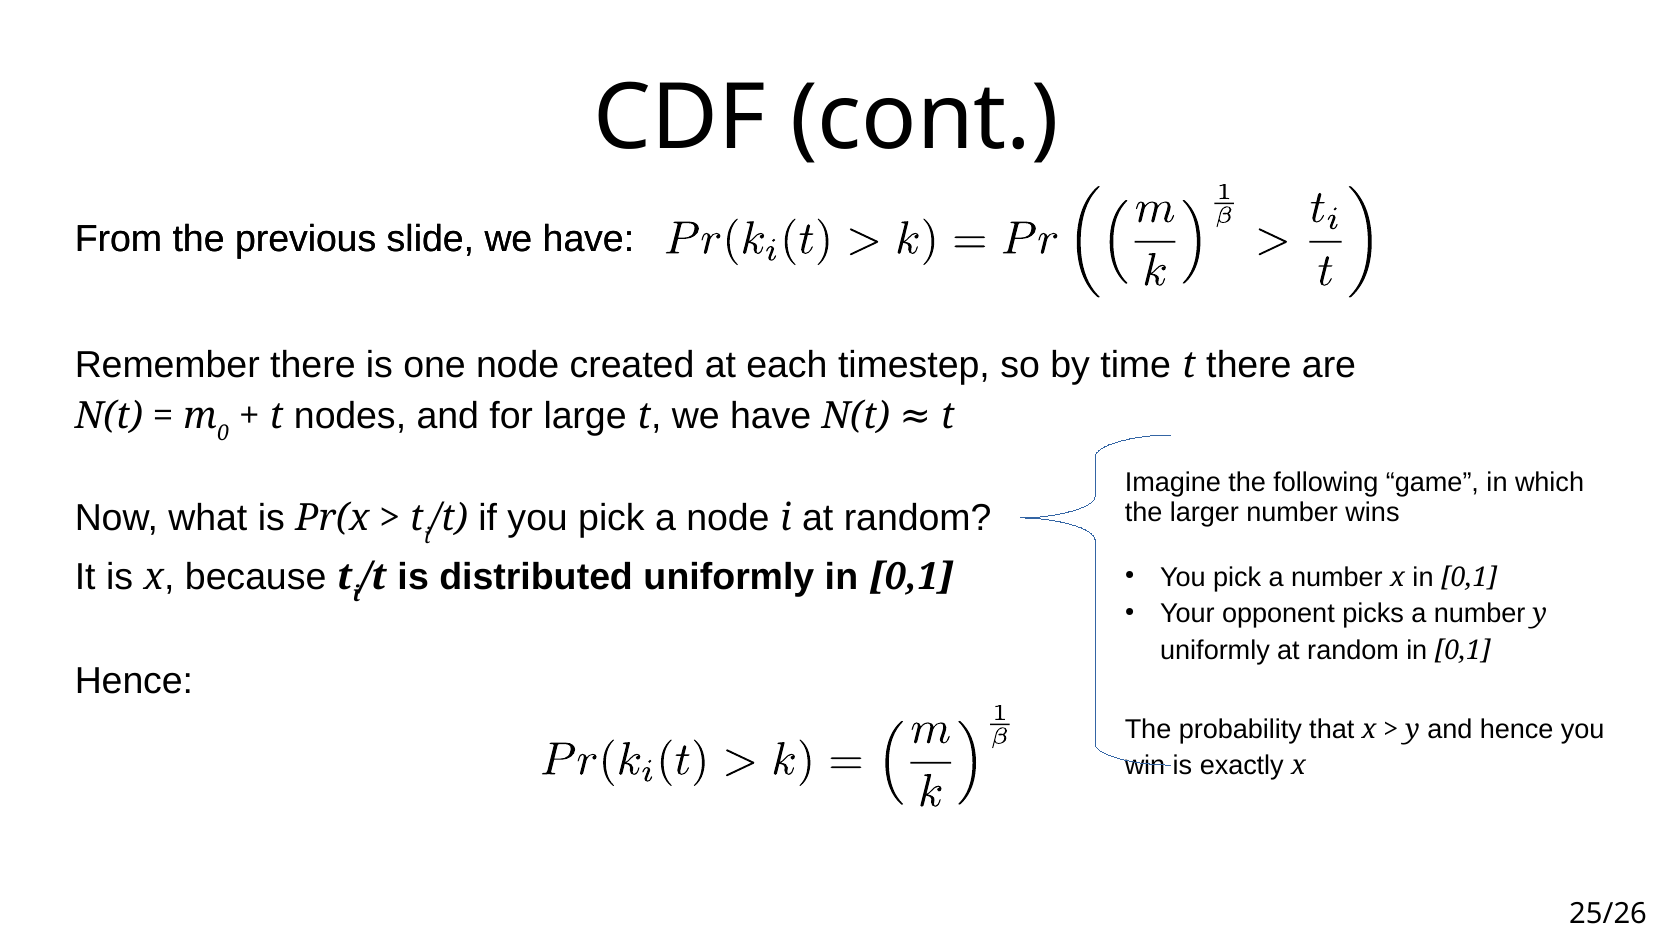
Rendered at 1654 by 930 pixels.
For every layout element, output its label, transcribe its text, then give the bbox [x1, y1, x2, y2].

text_box Imagine the following “game”, in which the larger number wins You pick a number x in [0,1] Your opponent picks a number y uniformly at random in [0,1] The probability that x > y and hence you win is exactly x [1110, 459, 1636, 763]
picture [663, 184, 1382, 298]
title CDF (cont.) [82, 1, 1571, 225]
picture [540, 705, 1010, 807]
text_box From the previous slide, we have: [60, 209, 706, 270]
text_box Now, what is Pr(x > ti/t) if you pick a node i at random? It is x, because ti/t is distributed uniformly in [0,1] Hence: [60, 483, 1110, 604]
text_box Remember there is one node created at each timestep, so by time t there are N(t) = m0 + t nodes, and for large t, we have N(t) ≈ t [60, 330, 1591, 450]
